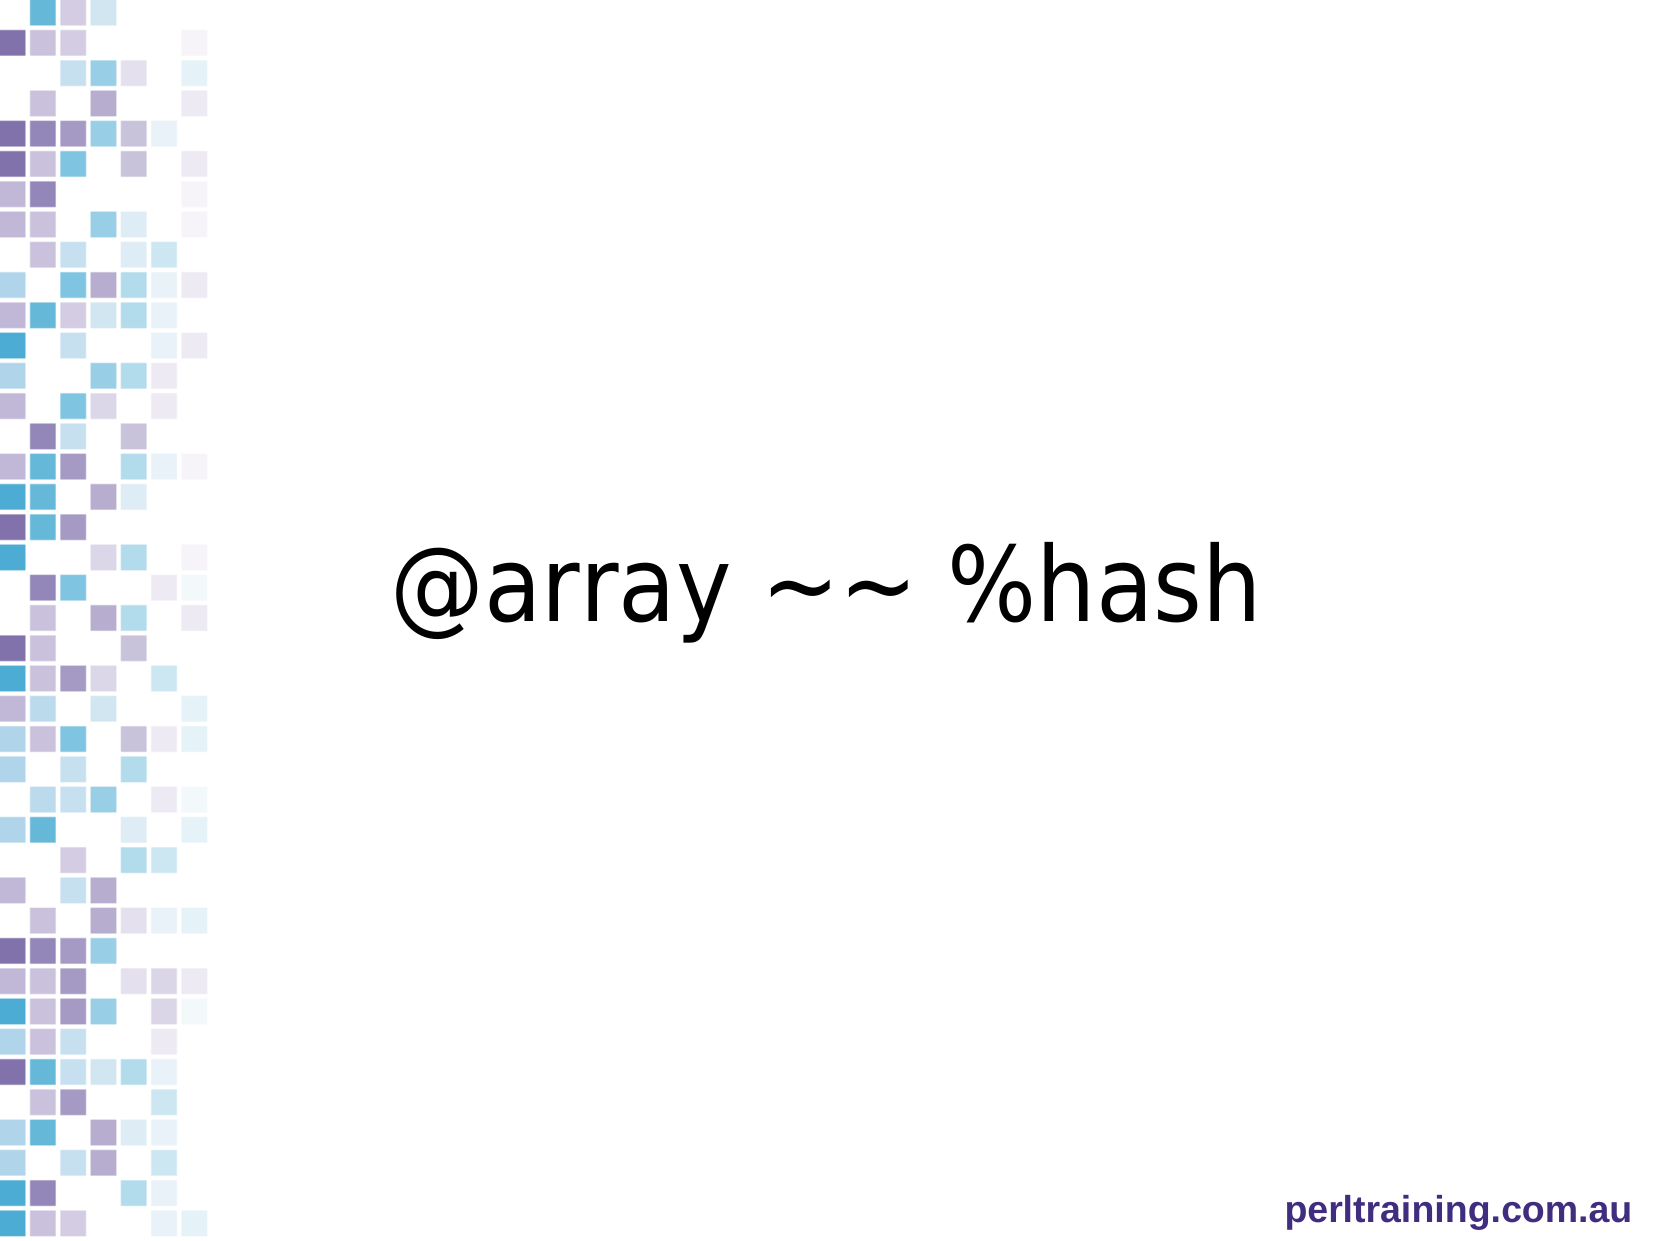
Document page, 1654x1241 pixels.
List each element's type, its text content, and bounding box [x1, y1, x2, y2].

picture [0, 0, 212, 1241]
title @array ~~ %hash [82, 56, 1571, 1115]
